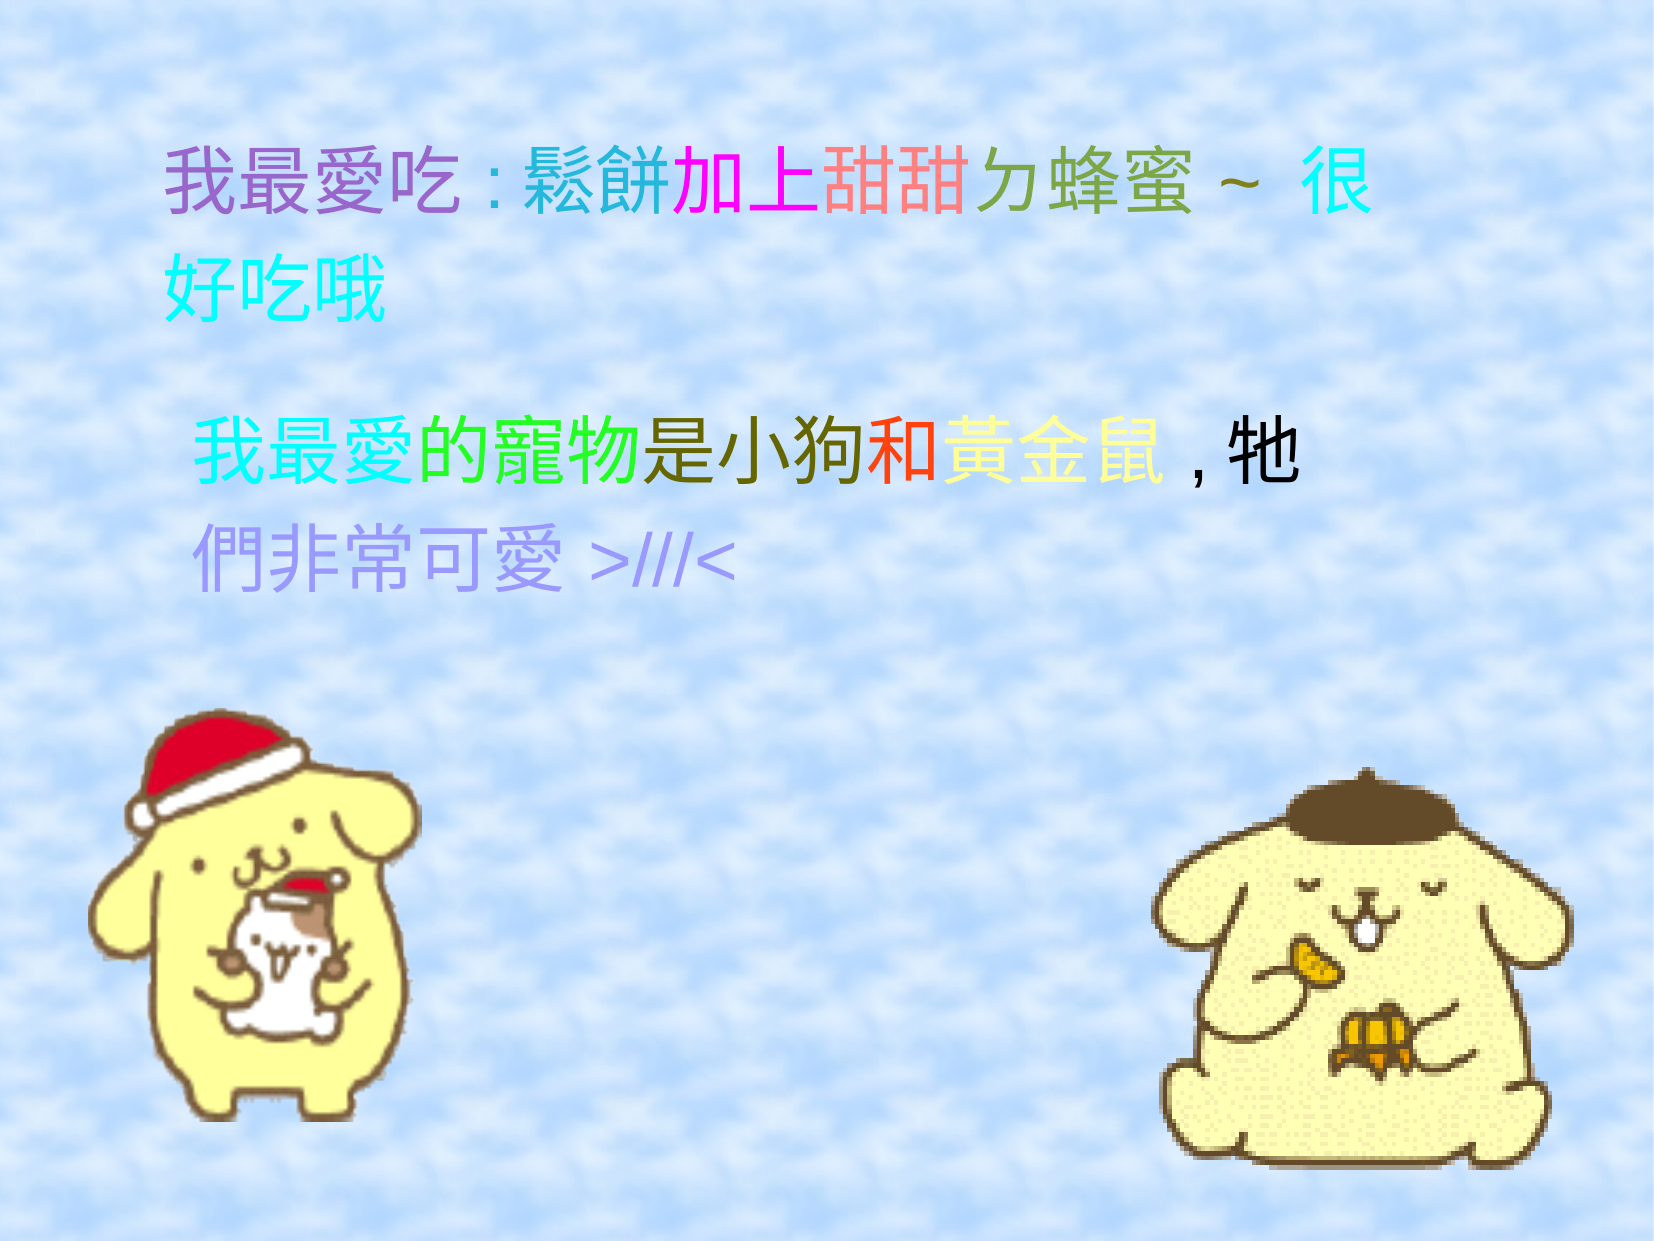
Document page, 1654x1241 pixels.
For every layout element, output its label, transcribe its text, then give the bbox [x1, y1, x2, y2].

picture [0, 0, 1654, 1241]
text_box 我最愛的寵物是小狗和黃金鼠,牠們非常可愛>///< [177, 383, 1329, 580]
text_box 我最愛吃:鬆餅加上甜甜ㄉ蜂蜜~ 很好吃哦 [147, 113, 1447, 355]
